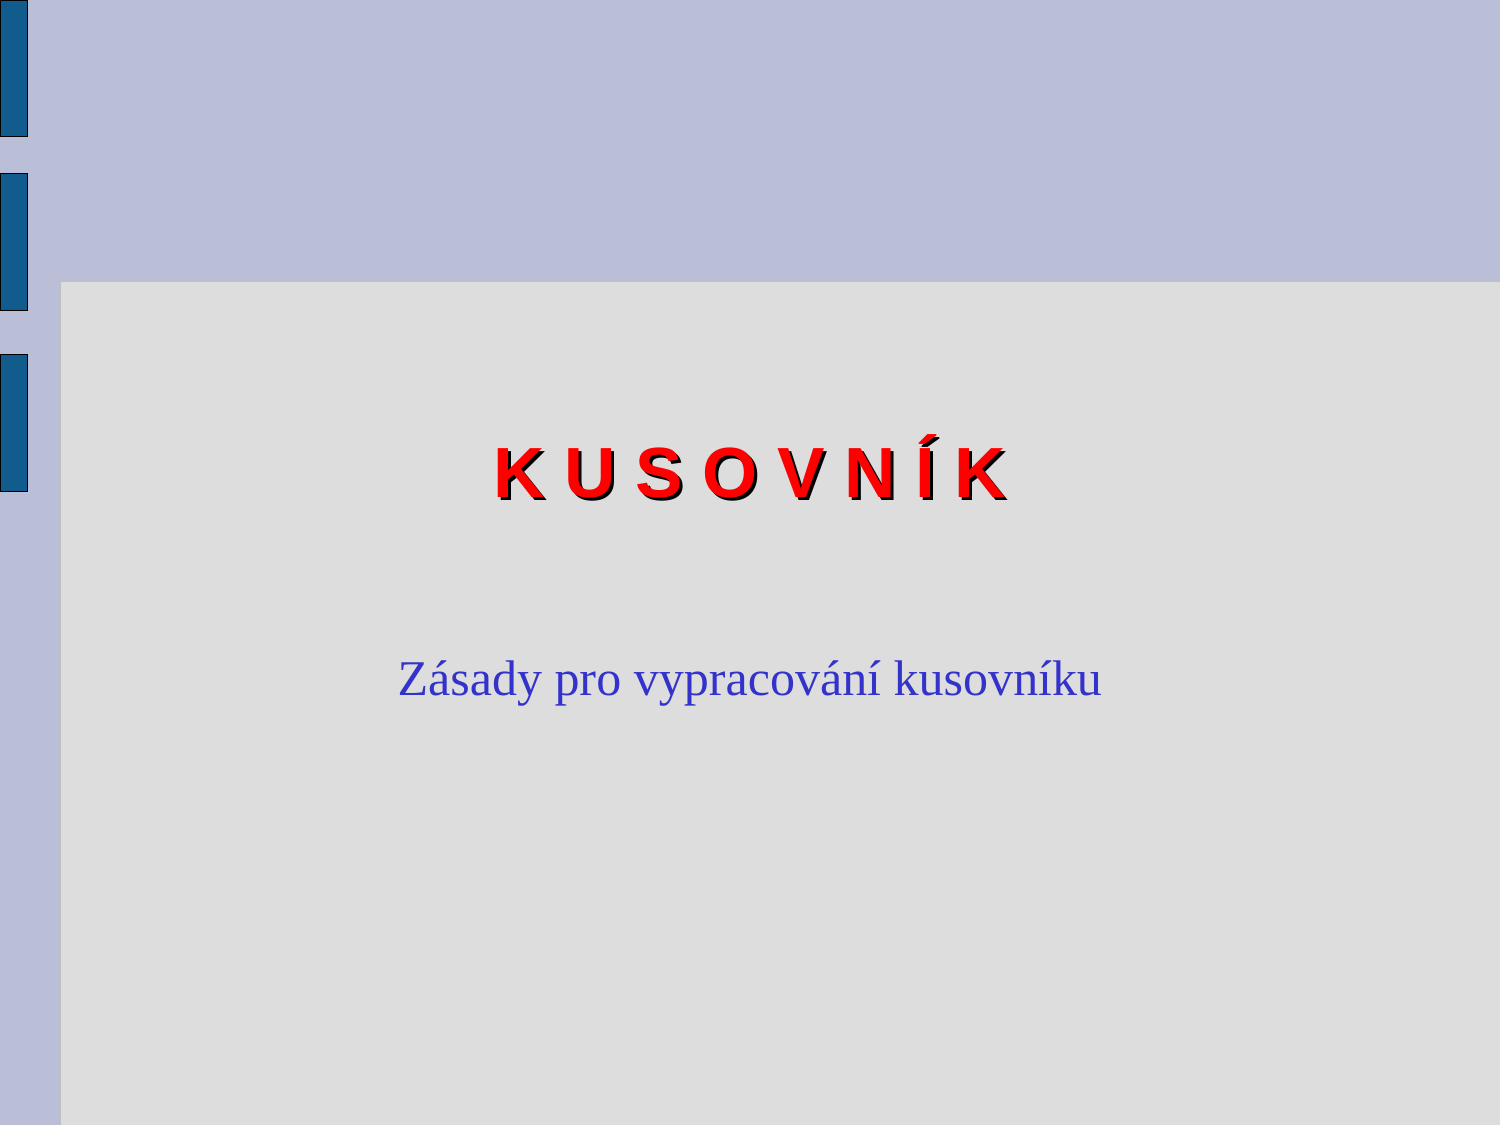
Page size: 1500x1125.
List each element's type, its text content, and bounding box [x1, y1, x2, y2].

text_box Zásady pro vypracování kusovníku [225, 637, 1276, 926]
title K U S O V N Í K [112, 374, 1388, 563]
